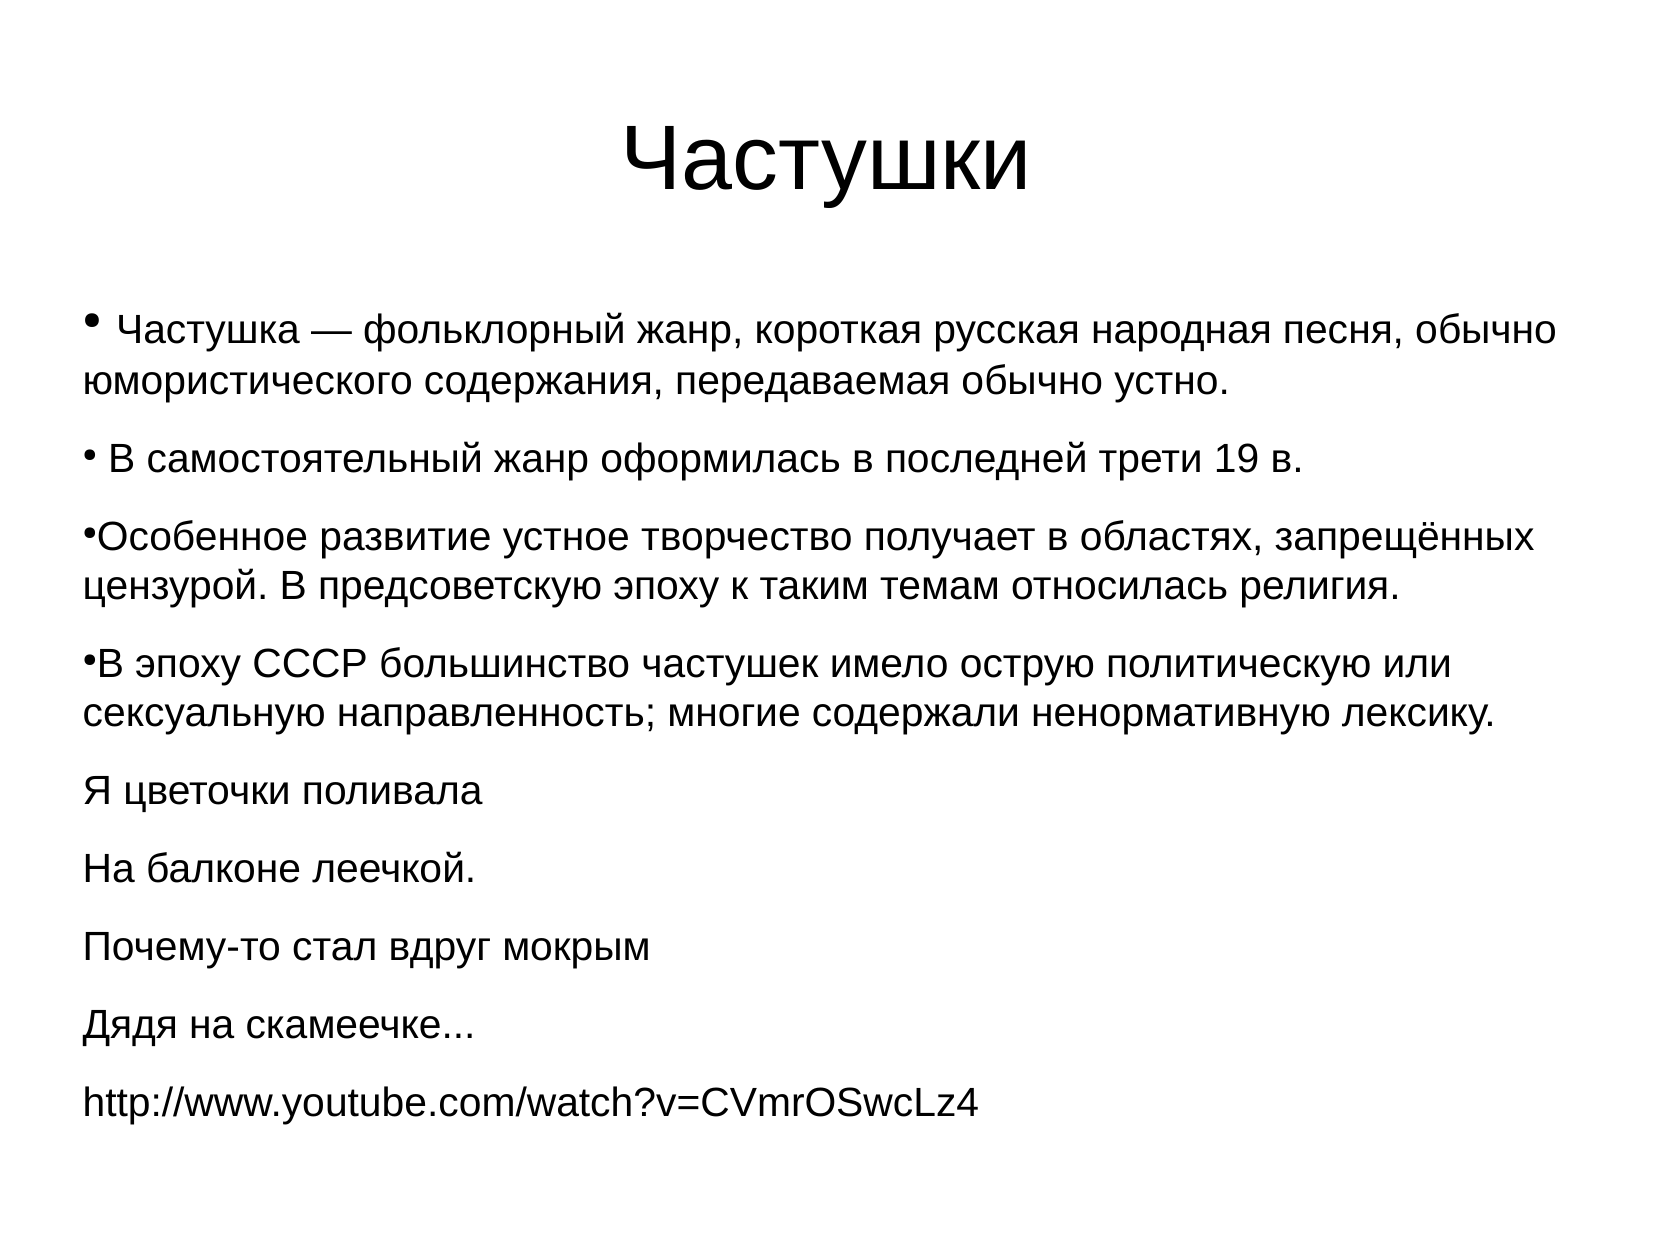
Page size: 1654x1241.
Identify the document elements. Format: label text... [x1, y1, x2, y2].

title Частушки [82, 49, 1571, 257]
list Частушка — фольклорный жанр, короткая русская народная песня, обычно юмористического содержания, передаваемая обычно устно. В самостоятельный жанр оформилась в последней трети 19 в. Особенное развитие устное творчество получает в областях, запрещённых цензурой. В предсоветскую эпоху к таким темам относилась религия. В эпоху СССР большинство частушек имело острую политическую или сексуальную направленность; многие содержали ненормативную лексику. Я цветочки поливала На балконе леечкой. Почему-то стал вдруг мокрым Дядя на скамеечке... http://www.youtube.com/watch?v=CVmrOSwcLz4 [82, 290, 1571, 1127]
